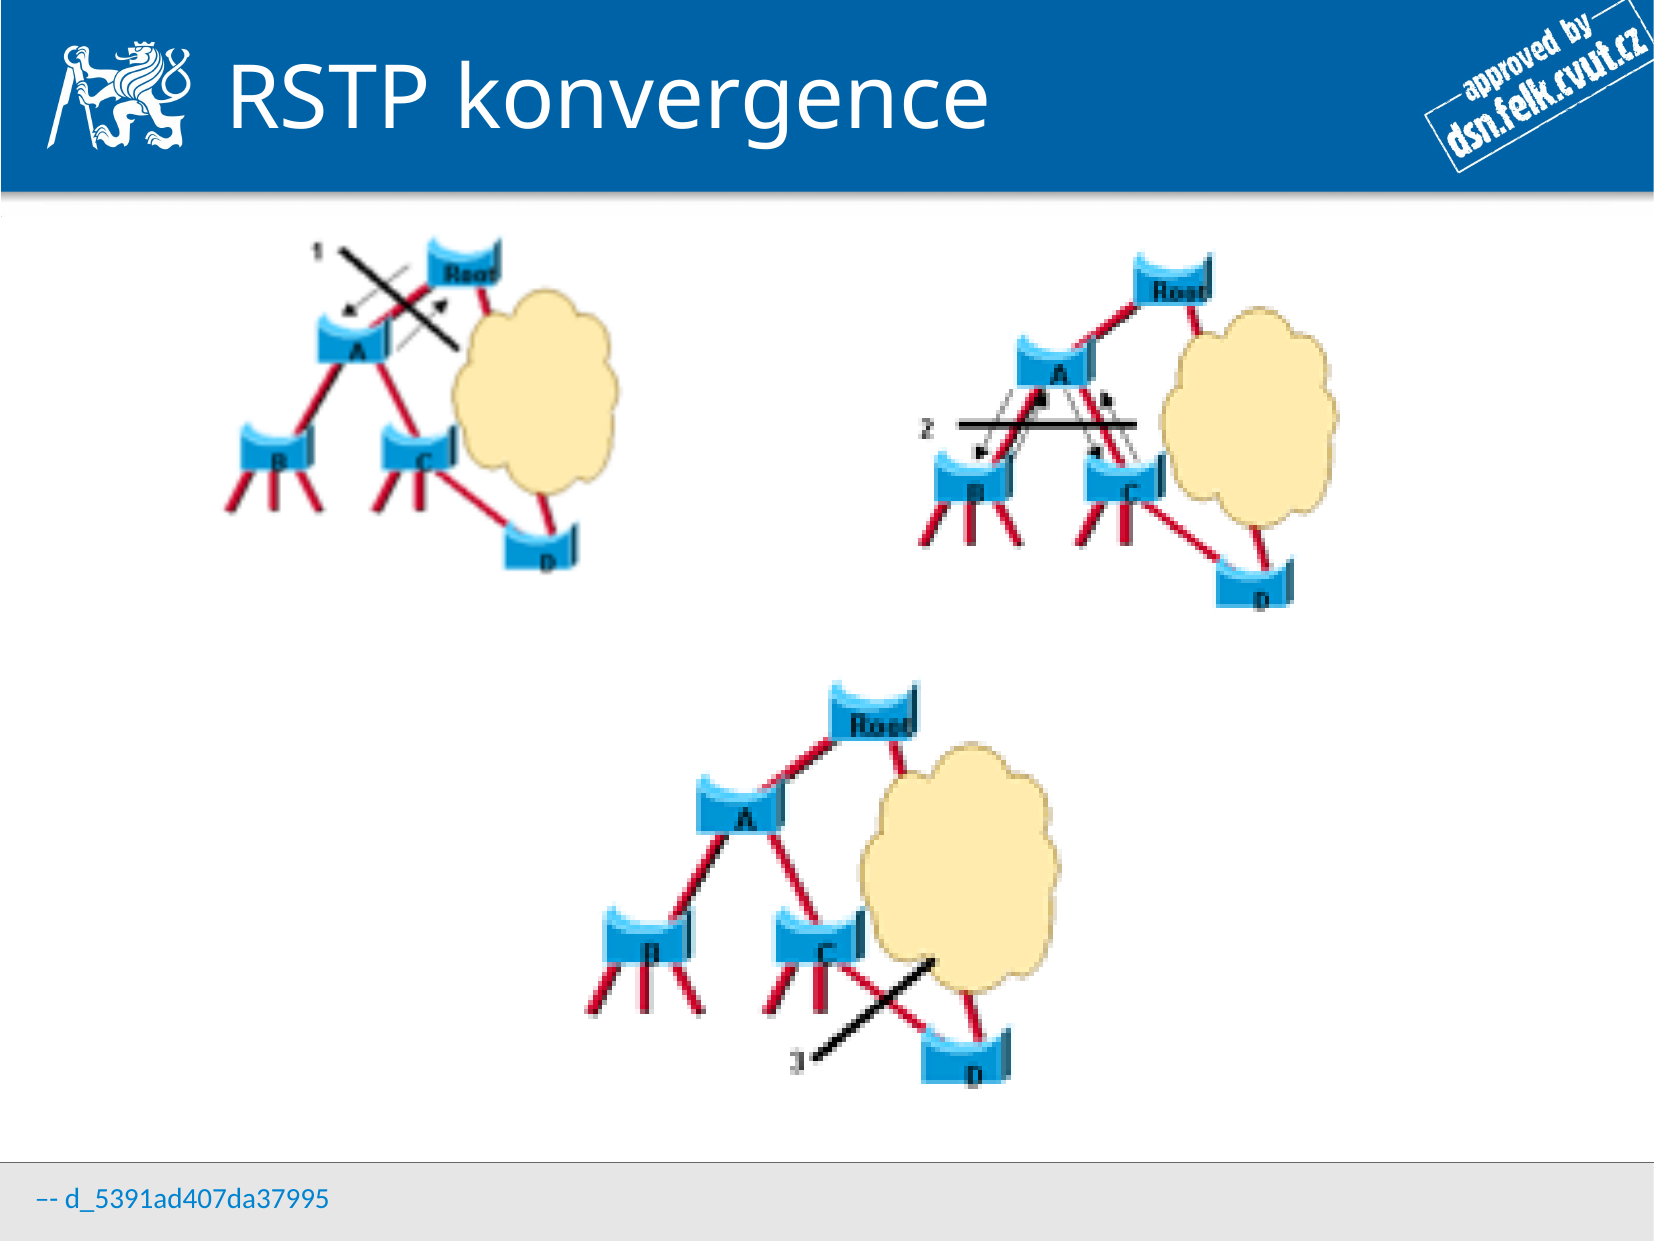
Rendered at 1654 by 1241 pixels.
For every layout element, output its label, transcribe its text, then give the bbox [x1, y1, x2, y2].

picture [885, 224, 1419, 617]
title RSTP konvergence [225, 0, 1426, 188]
picture [1, 0, 1654, 583]
picture [401, 676, 1133, 1099]
